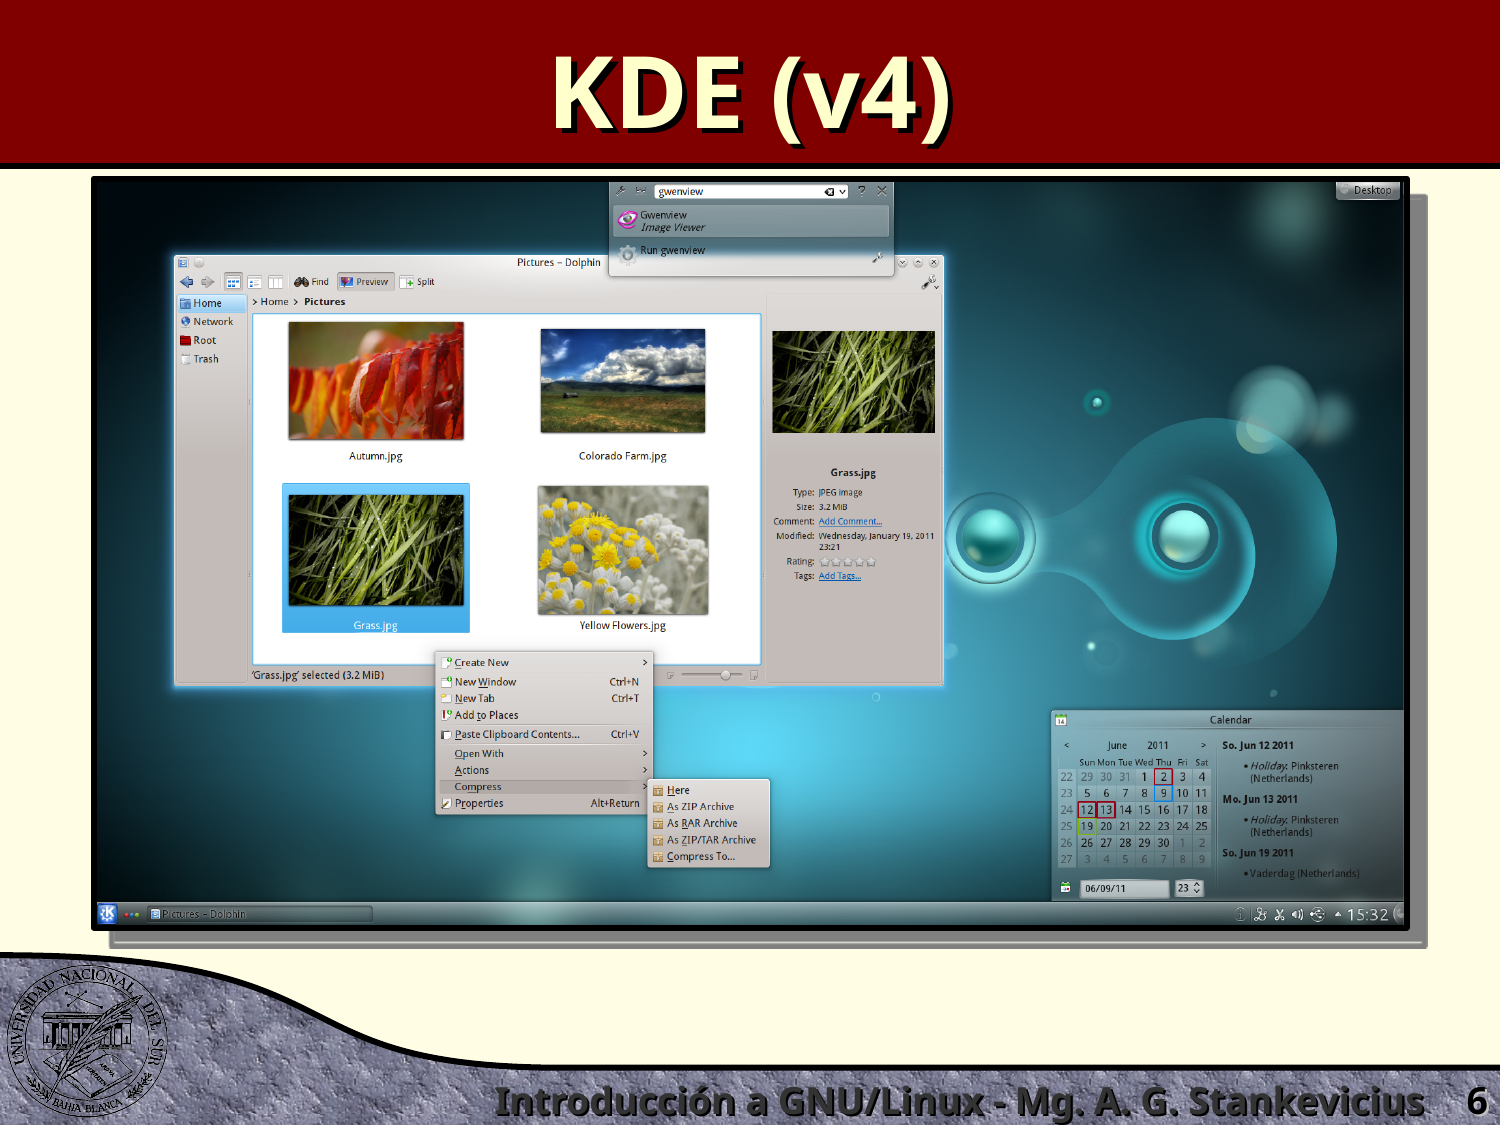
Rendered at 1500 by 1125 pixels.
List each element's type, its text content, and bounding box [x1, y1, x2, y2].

title KDE (v4) [15, 12, 1485, 153]
picture [0, 956, 1500, 1125]
picture [1059, 1100, 1065, 1110]
picture [96, 181, 1404, 925]
